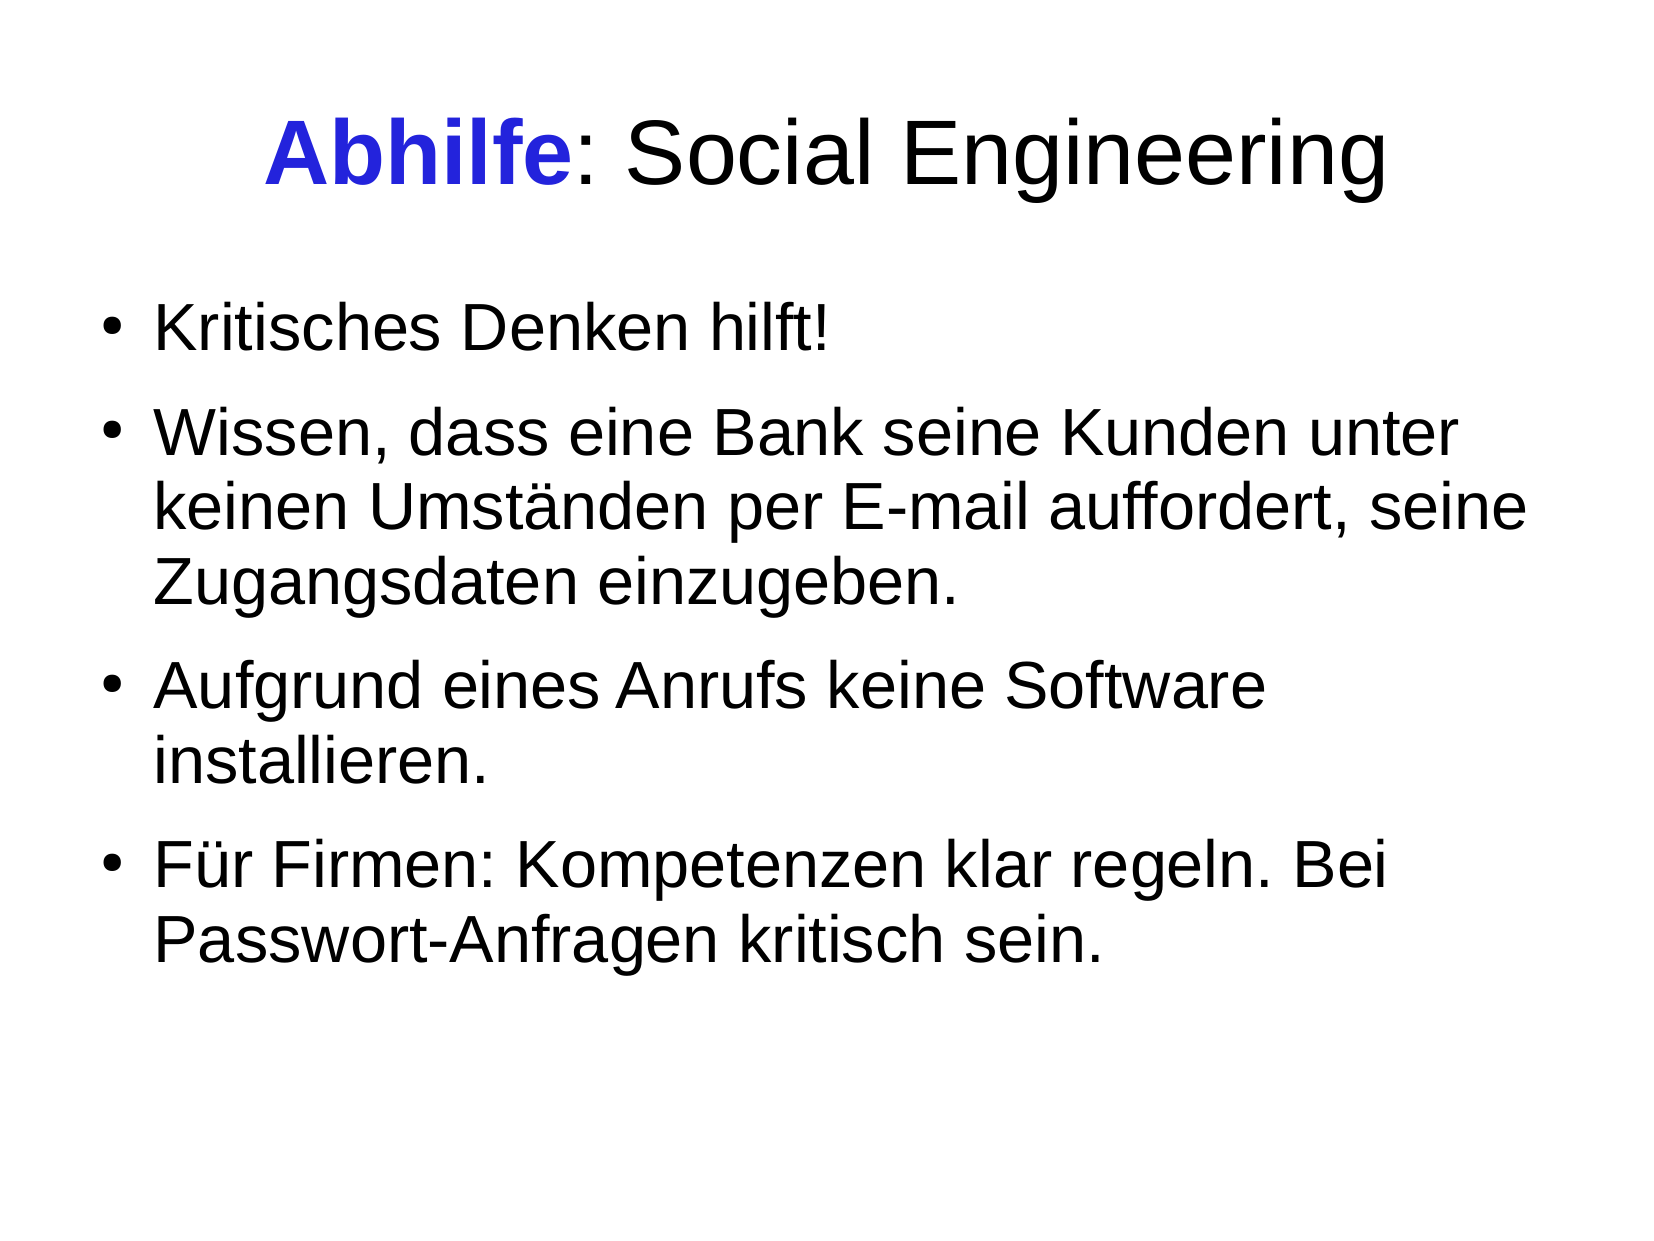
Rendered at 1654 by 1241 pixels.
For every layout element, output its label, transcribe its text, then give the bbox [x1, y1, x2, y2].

title Abhilfe: Social Engineering [82, 49, 1571, 257]
list Kritisches Denken hilft! Wissen, dass eine Bank seine Kunden unter keinen Umständen per E-mail auffordert, seine Zugangsdaten einzugeben. Aufgrund eines Anrufs keine Software installieren. Für Firmen: Kompetenzen klar regeln. Bei Passwort-Anfragen kritisch sein. [82, 290, 1571, 1010]
